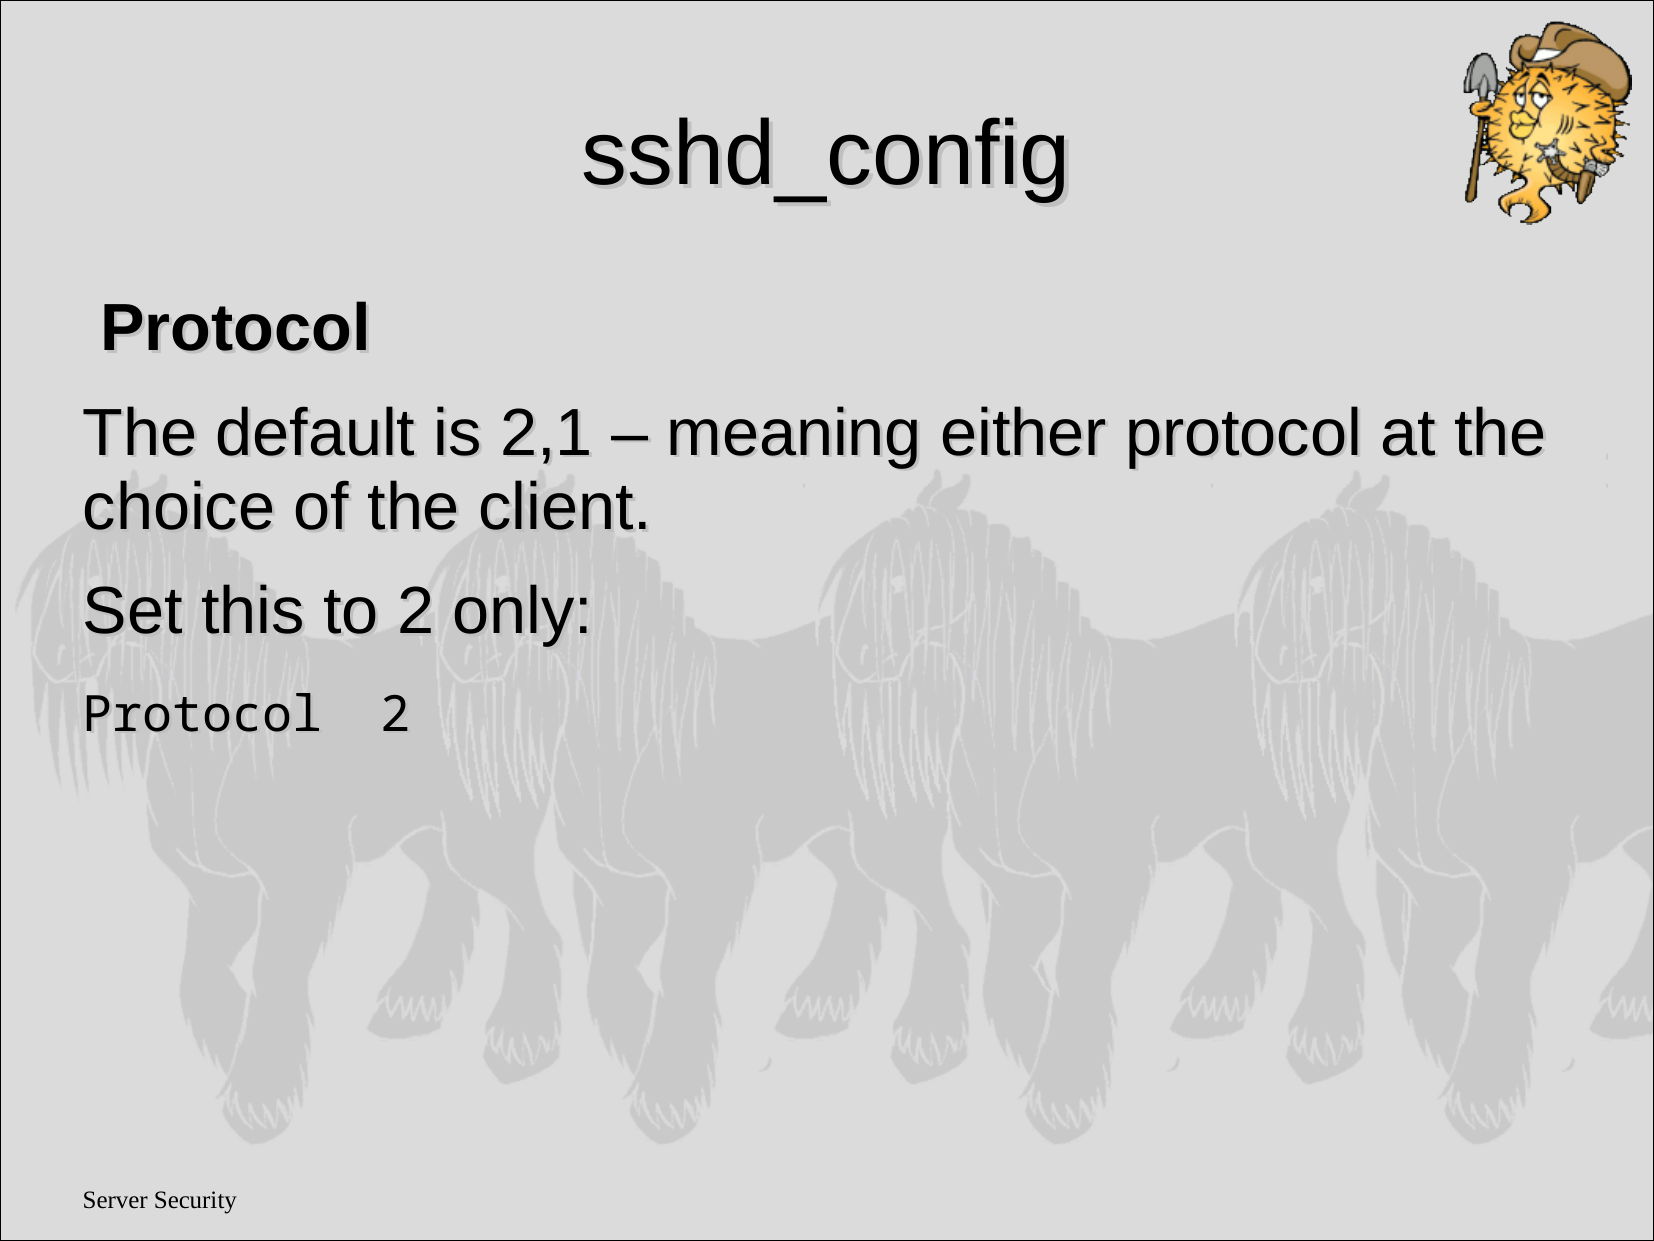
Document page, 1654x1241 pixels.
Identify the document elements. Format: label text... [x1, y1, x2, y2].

title sshd_config [82, 56, 1571, 250]
list Protocol The default is 2,1 – meaning either protocol at the choice of the client. Set this to 2 only: Protocol 2 [82, 290, 1571, 1094]
picture [1462, 20, 1632, 225]
